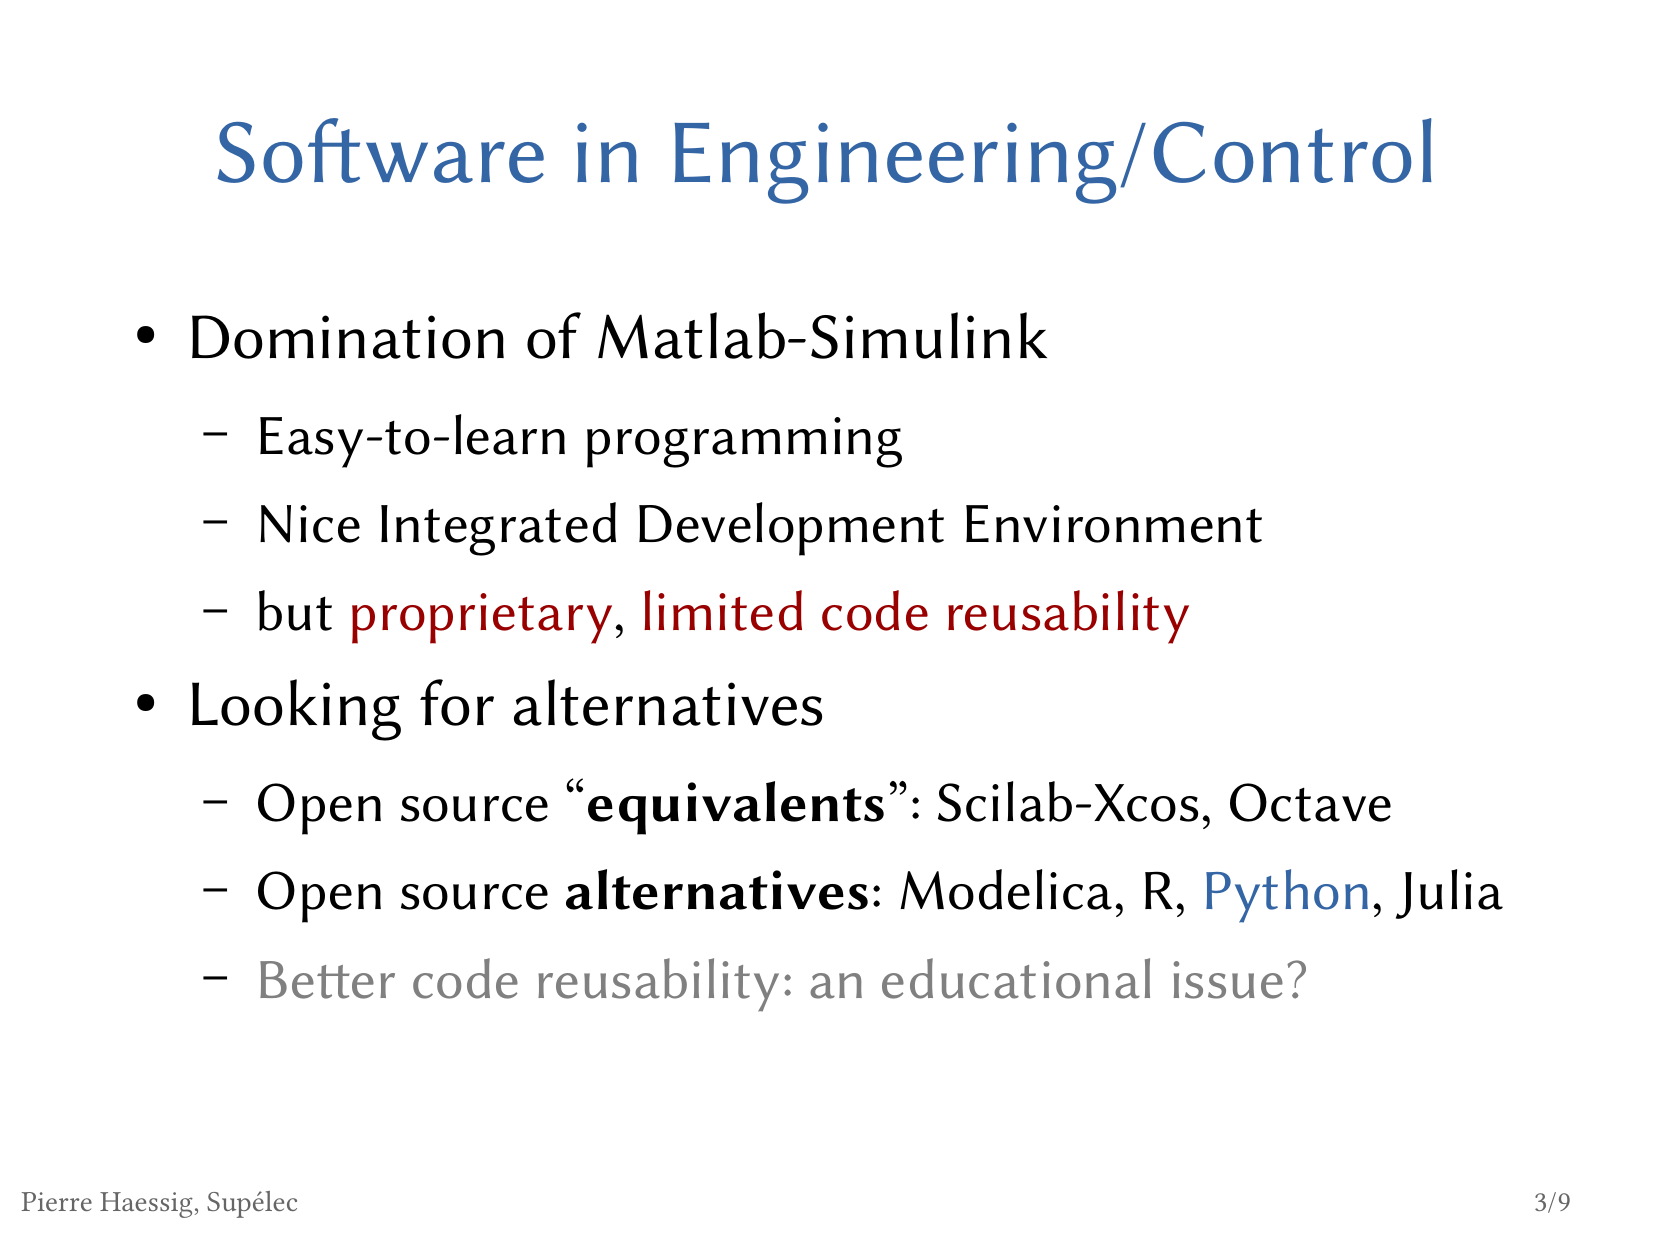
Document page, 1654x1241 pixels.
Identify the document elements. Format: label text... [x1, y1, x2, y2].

title Software in Engineering/Control [82, 49, 1571, 257]
list Domination of Matlab-Simulink Easy-to-learn programming Nice Integrated Development Environment but proprietary, limited code reusability Looking for alternatives Open source “equivalents”: Scilab-Xcos, Octave Open source alternatives: Modelica, R, Python, Julia Better code reusability: an educational issue? [116, 300, 1606, 1020]
